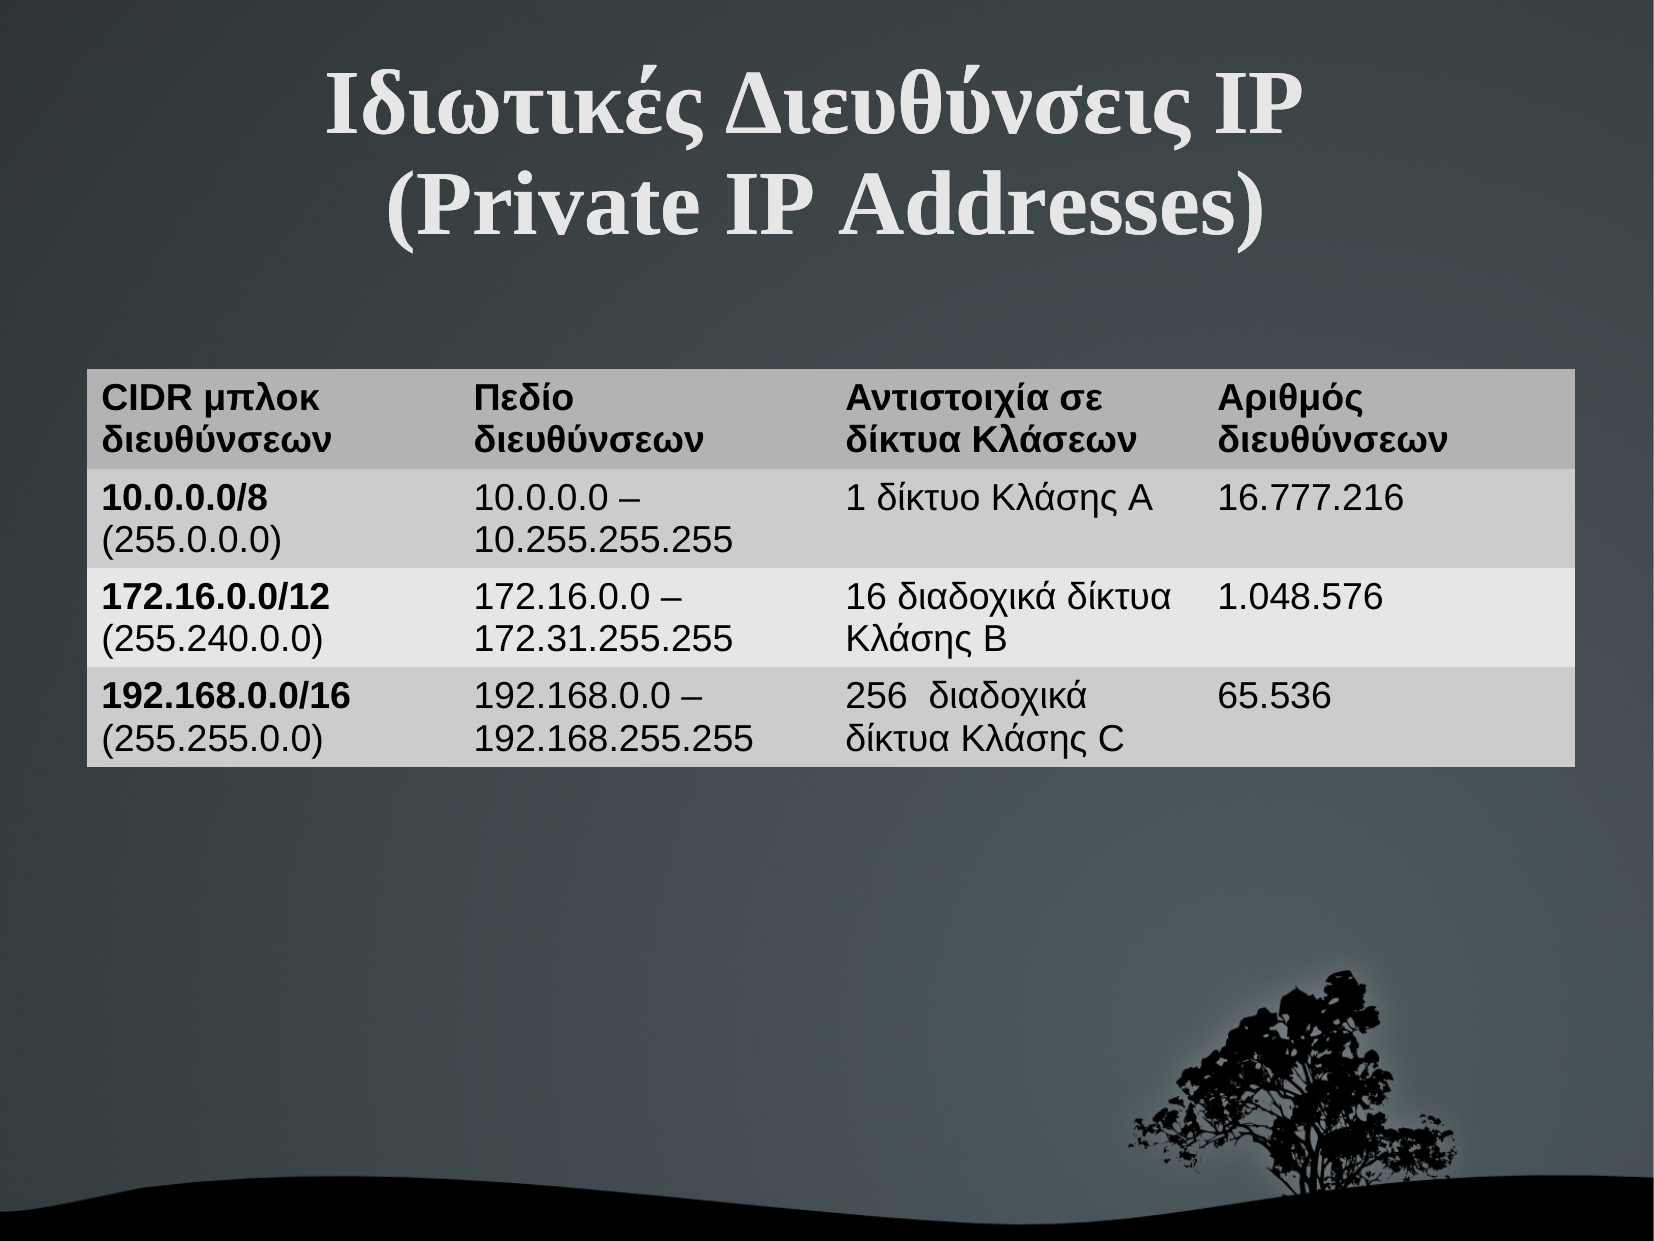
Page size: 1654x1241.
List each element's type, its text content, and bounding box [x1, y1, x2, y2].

picture [0, 0, 1654, 1241]
title Ιδιωτικές Διευθύνσεις IP (Private IP Addresses) [82, 33, 1571, 273]
table_cell 1.048.576 [1203, 568, 1575, 667]
table_cell 192.168.0.0 – 192.168.255.255 [459, 667, 831, 767]
table_header Αντιστοιχία σε δίκτυα Κλάσεων [831, 369, 1203, 469]
table_cell 10.0.0.0/8 (255.0.0.0) [87, 469, 459, 568]
table_cell 192.168.0.0/16 (255.255.0.0) [87, 667, 459, 767]
table_cell 16 διαδοχικά δίκτυα Κλάσης Β [831, 568, 1203, 667]
table_cell 16.777.216 [1203, 469, 1575, 568]
table_cell 10.0.0.0 – 10.255.255.255 [459, 469, 831, 568]
table_cell 172.16.0.0/12 (255.240.0.0) [87, 568, 459, 667]
table_cell 1 δίκτυο Κλάσης A [831, 469, 1203, 568]
table_header Αριθμός διευθύνσεων [1203, 369, 1575, 469]
table_header Πεδίο διευθύνσεων [459, 369, 831, 469]
table_header CIDR μπλοκ διευθύνσεων [87, 369, 459, 469]
table_cell 65.536 [1203, 667, 1575, 767]
table_cell 256 διαδοχικά δίκτυα Κλάσης C [831, 667, 1203, 767]
table_cell 172.16.0.0 – 172.31.255.255 [459, 568, 831, 667]
